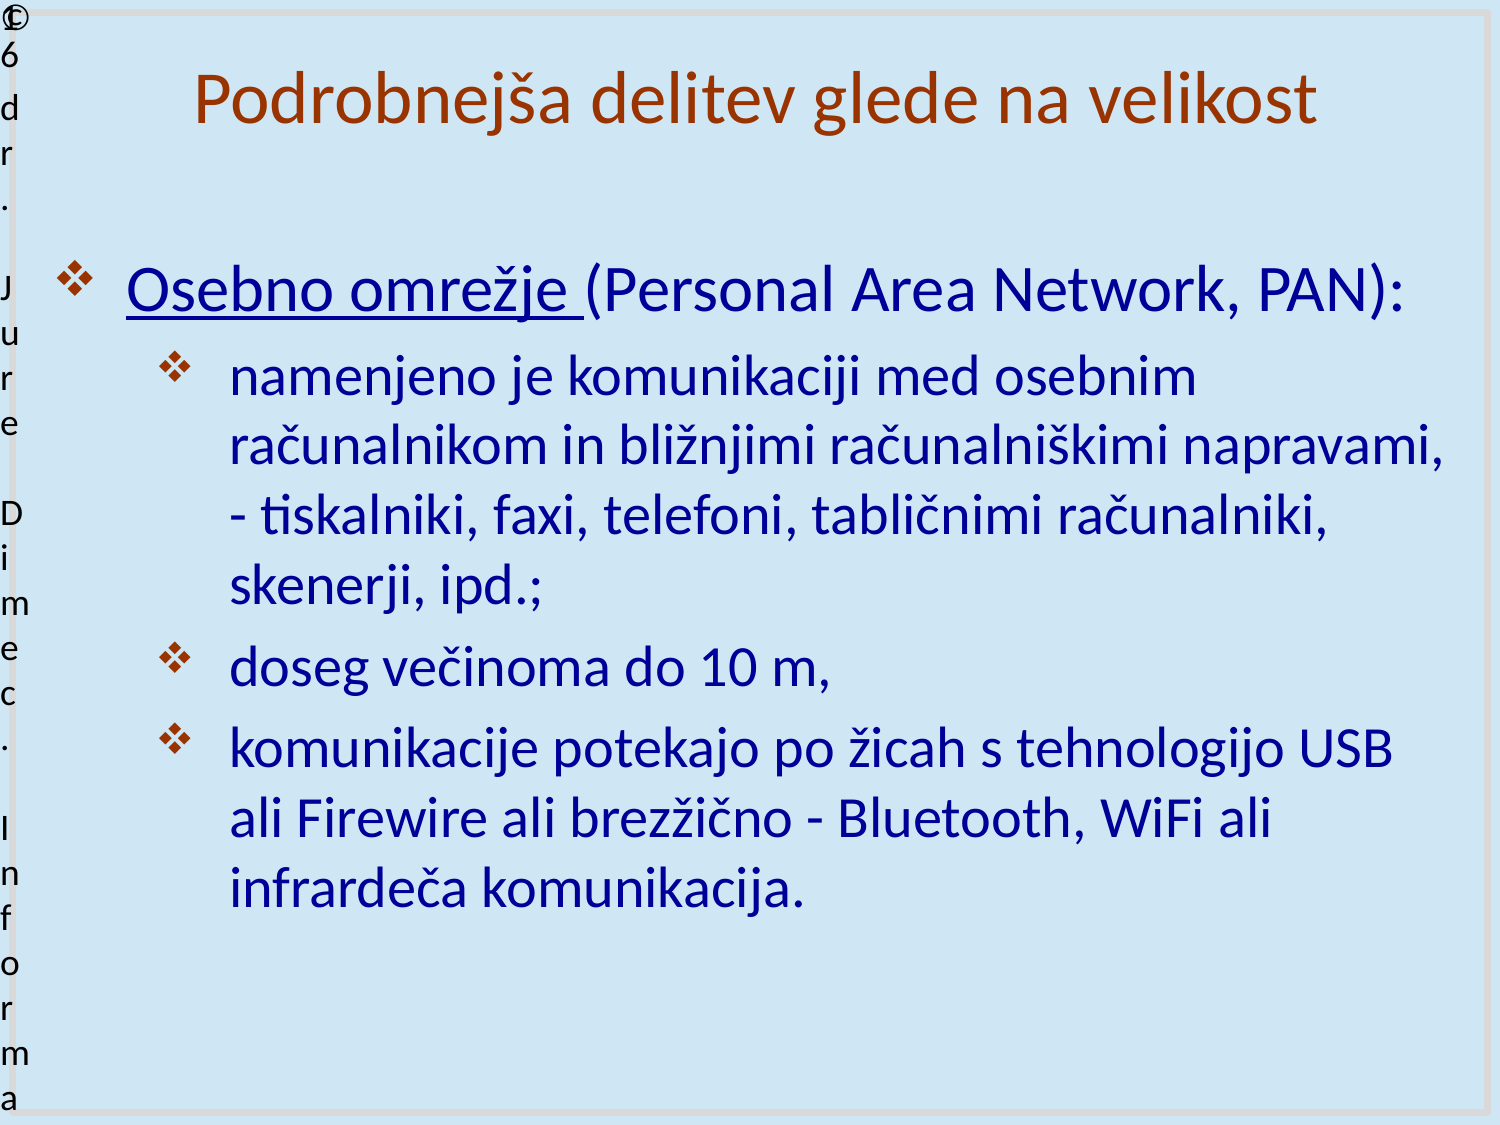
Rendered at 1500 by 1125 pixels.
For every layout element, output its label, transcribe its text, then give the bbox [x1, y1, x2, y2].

list Osebno omrežje (Personal Area Network, PAN): namenjeno je komunikaciji med osebnim računalnikom in bližnjimi računalniškimi napravami, - tiskalniki, faxi, telefoni, tabličnimi računalniki, skenerji, ipd.; doseg večinoma do 10 m, komunikacije potekajo po žicah s tehnologijo USB ali Firewire ali brezžično - Bluetooth, WiFi ali infrardeča komunikacija. [37, 237, 1475, 1050]
title Podrobnejša delitev glede na velikost [37, 37, 1475, 150]
